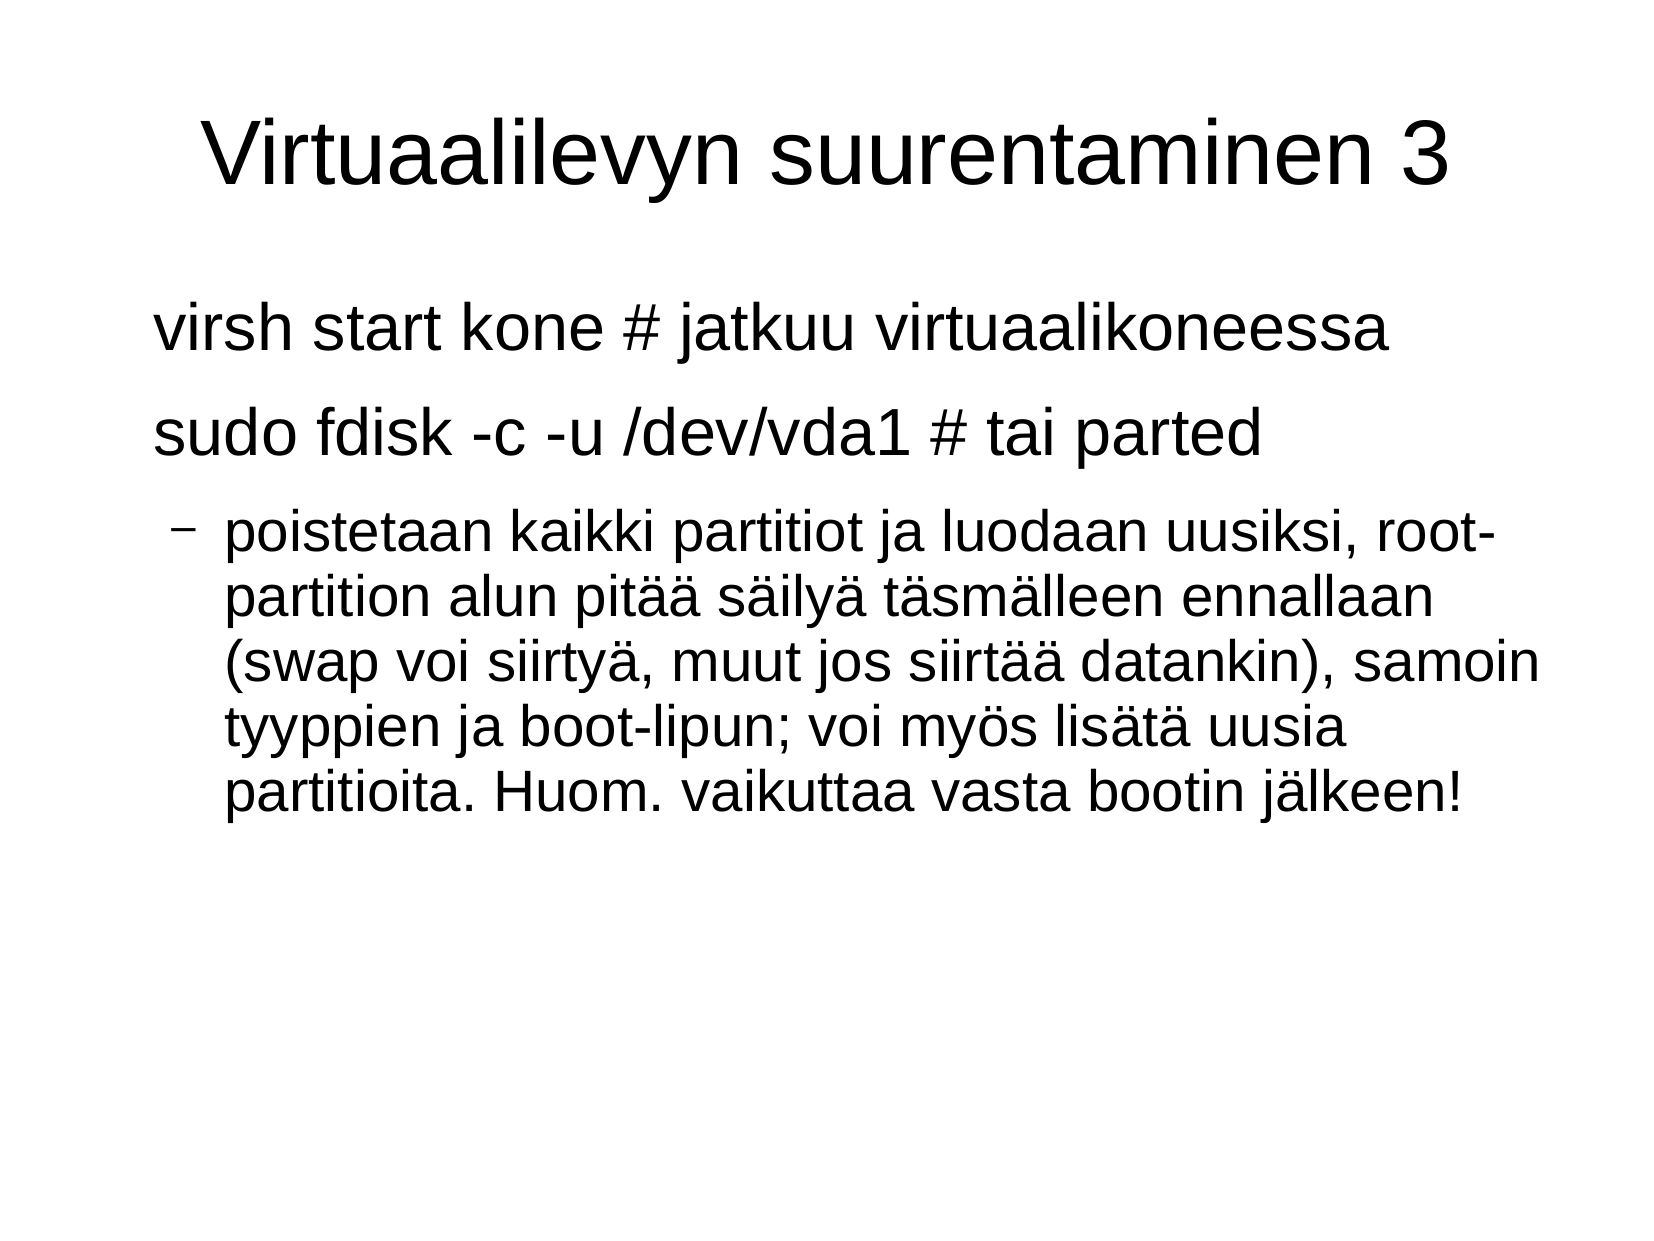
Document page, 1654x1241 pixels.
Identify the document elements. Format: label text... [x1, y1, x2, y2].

title Virtuaalilevyn suurentaminen 3 [82, 49, 1571, 257]
list virsh start kone # jatkuu virtuaalikoneessa sudo fdisk -c -u /dev/vda1 # tai parted poistetaan kaikki partitiot ja luodaan uusiksi, root-partition alun pitää säilyä täsmälleen ennallaan (swap voi siirtyä, muut jos siirtää datankin), samoin tyyppien ja boot-lipun; voi myös lisätä uusia partitioita. Huom. vaikuttaa vasta bootin jälkeen! [82, 290, 1571, 1010]
